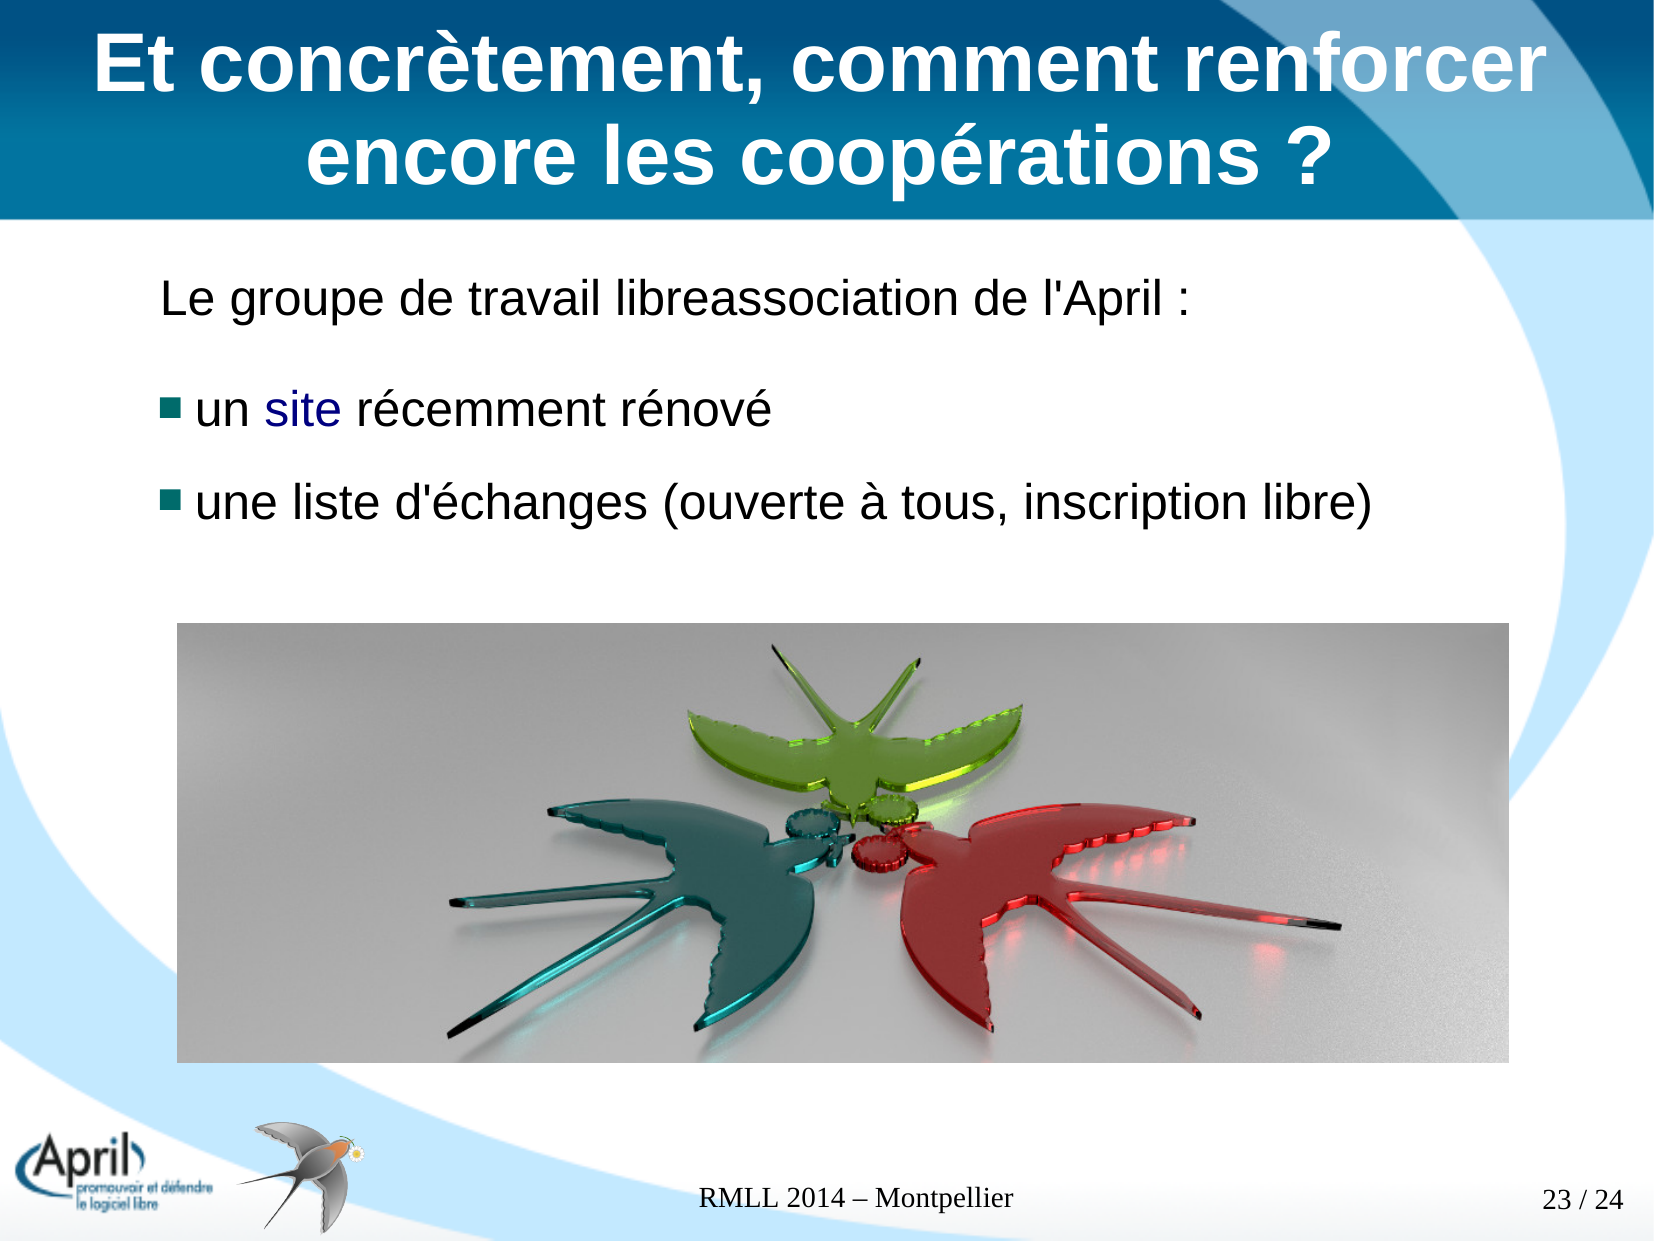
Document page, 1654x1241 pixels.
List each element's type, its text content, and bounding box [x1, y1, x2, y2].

text_box Le groupe de travail libreassociation de l'April : un site récemment rénové une liste d'échanges (ouverte à tous, inscription libre) [145, 206, 1536, 761]
picture [0, 0, 1654, 1241]
title Et concrètement, comment renforcer encore les coopérations ? [76, 5, 1565, 213]
